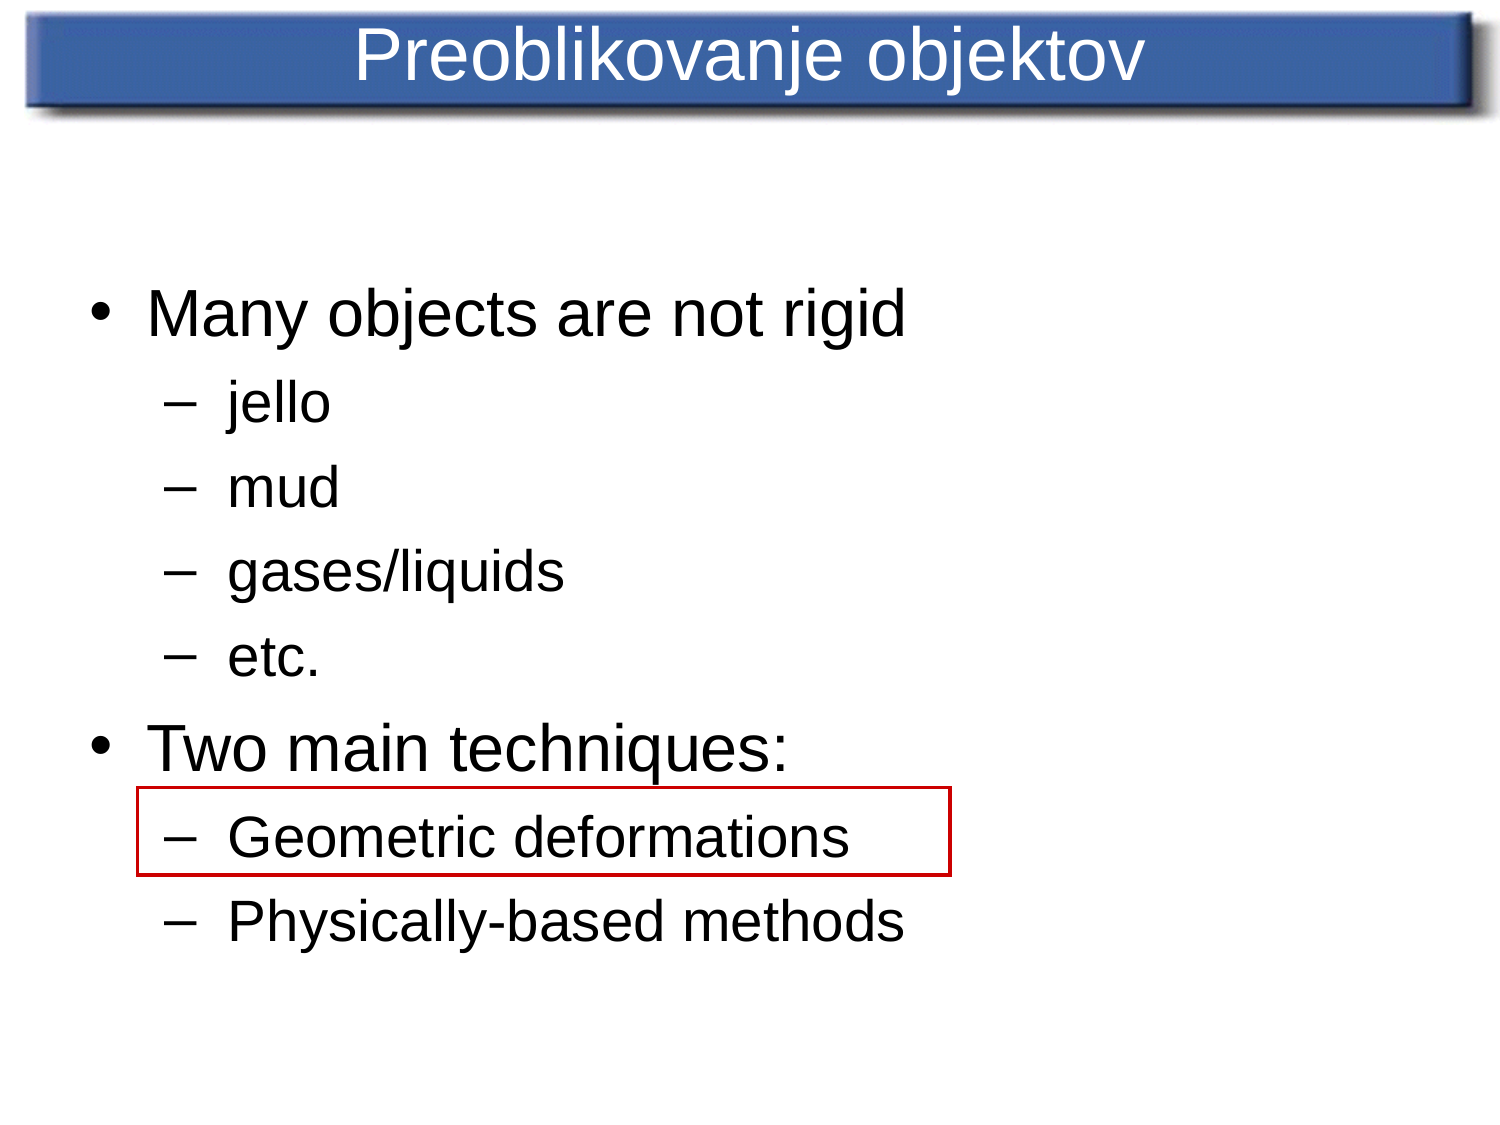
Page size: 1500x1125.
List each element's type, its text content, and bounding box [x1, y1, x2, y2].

list Many objects are not rigid jello mud gases/liquids etc. Two main techniques: Geometric deformations Physically-based methods [75, 262, 1426, 1059]
picture [24, 9, 1500, 125]
title Preoblikovanje objektov [75, 0, 1426, 103]
